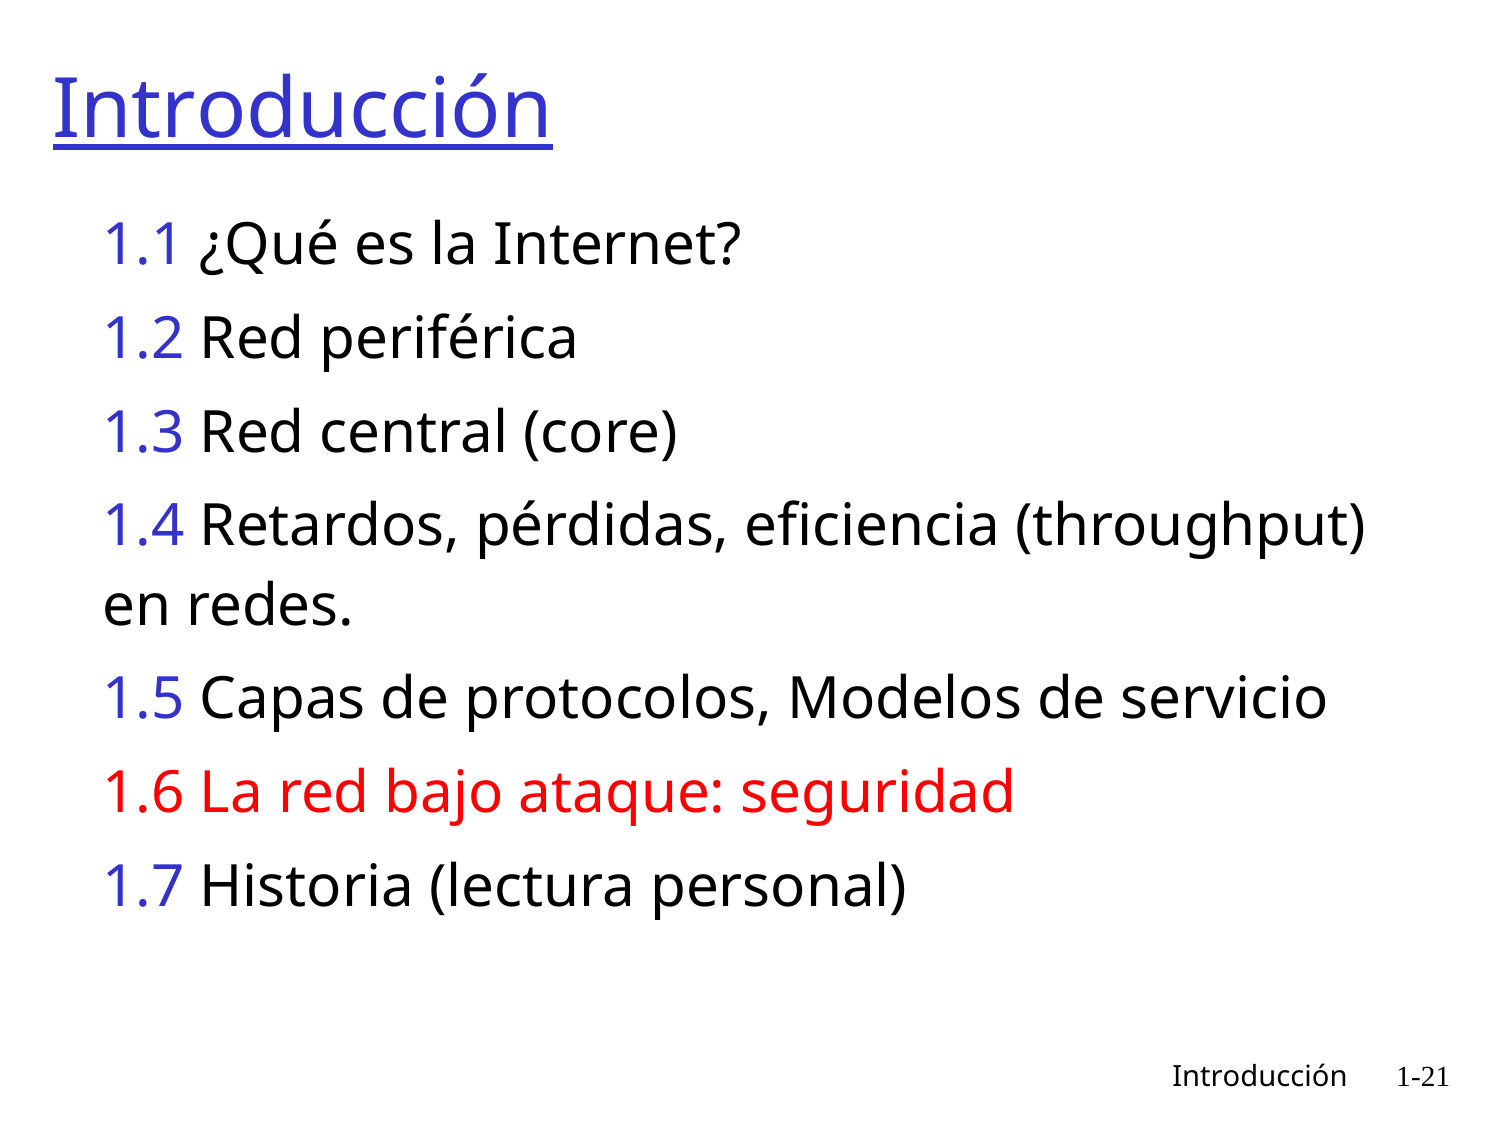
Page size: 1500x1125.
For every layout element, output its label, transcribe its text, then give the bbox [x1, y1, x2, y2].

text_box 1-<number> [1362, 1050, 1466, 1125]
title Introducción [37, 23, 1463, 188]
list 1.1 ¿Qué es la Internet? 1.2 Red periférica 1.3 Red central (core) 1.4 Retardos, pérdidas, eficiencia (throughput) en redes. 1.5 Capas de protocolos, Modelos de servicio 1.6 La red bajo ataque: seguridad 1.7 Historia (lectura personal) [87, 195, 1463, 1051]
text_box Introducción [887, 1051, 1362, 1125]
